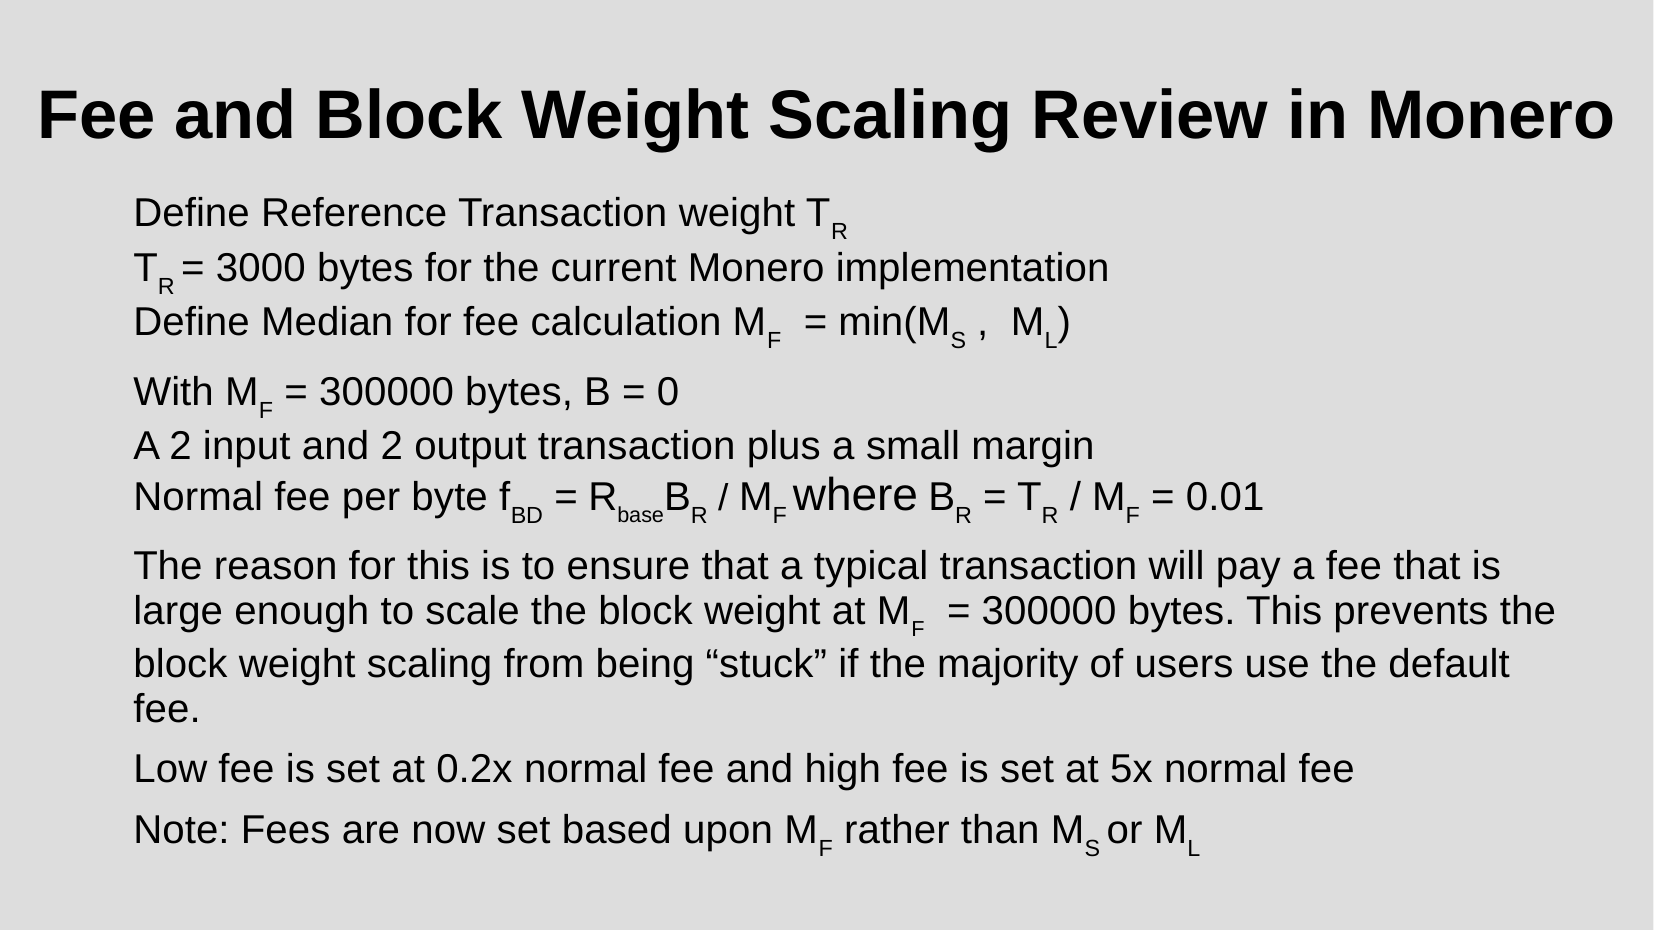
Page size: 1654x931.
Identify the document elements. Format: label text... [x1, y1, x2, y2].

list Define Reference Transaction weight TR TR = 3000 bytes for the current Monero implementation Define Median for fee calculation MF = min(MS , ML) With MF = 300000 bytes, B = 0 A 2 input and 2 output transaction plus a small margin Normal fee per byte fBD = RbaseBR / MF where BR = TR / MF = 0.01 The reason for this is to ensure that a typical transaction will pay a fee that is large enough to scale the block weight at MF = 300000 bytes. This prevents the block weight scaling from being “stuck” if the majority of users use the default fee. Low fee is set at 0.2x normal fee and high fee is set at 5x normal fee Note: Fees are now set based upon MF rather than MS or ML [84, 193, 1573, 868]
title Fee and Block Weight Scaling Review in Monero [23, 37, 1630, 193]
